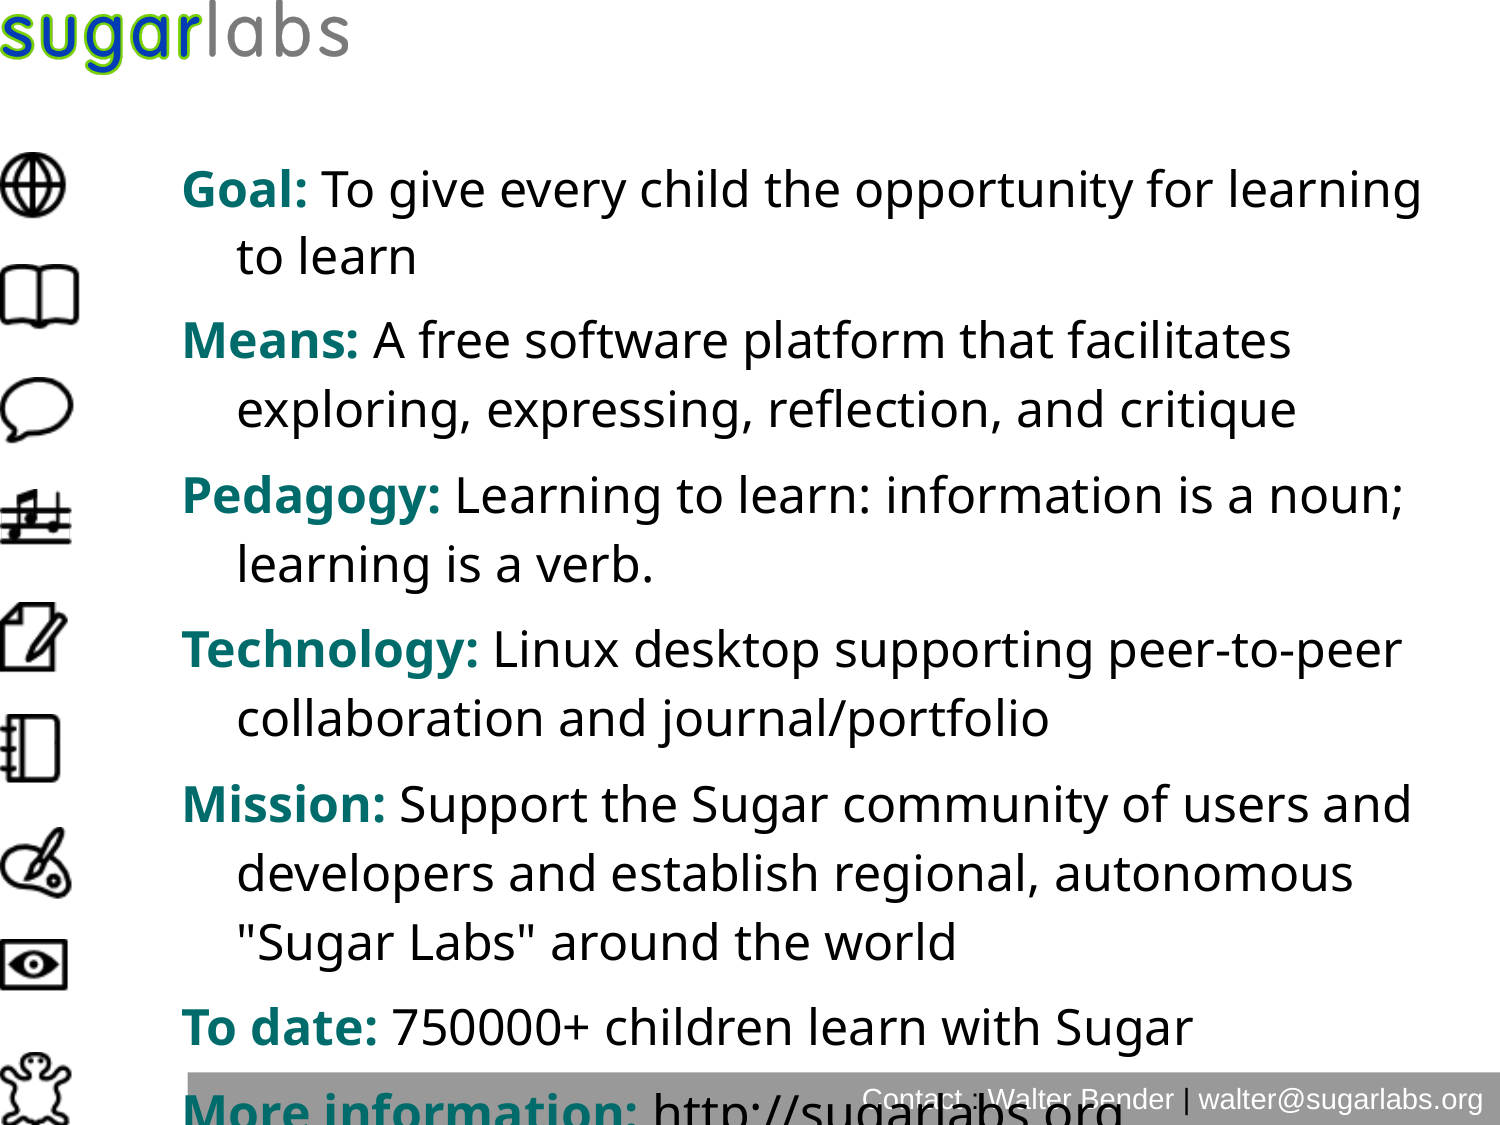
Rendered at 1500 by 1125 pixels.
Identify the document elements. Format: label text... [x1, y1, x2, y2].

picture [0, 264, 104, 356]
picture [0, 827, 104, 918]
picture [0, 939, 104, 1031]
picture [0, 377, 104, 468]
picture [0, 602, 104, 693]
picture [0, 714, 104, 806]
list Goal: To give every child the opportunity for learning to learn Means: A free software platform that facilitates exploring, expressing, reflection, and critique Pedagogy: Learning to learn: information is a noun; learning is a verb. Technology: Linux desktop supporting peer-to-peer collaboration and journal/portfolio Mission: Support the Sugar community of users and developers and establish regional, autonomous "Sugar Labs" around the world To date: 750000+ children learn with Sugar More information: http://sugarlabs.org [181, 154, 1454, 1039]
picture [0, 0, 348, 75]
picture [0, 489, 104, 581]
picture [0, 152, 104, 243]
picture [0, 1052, 104, 1125]
